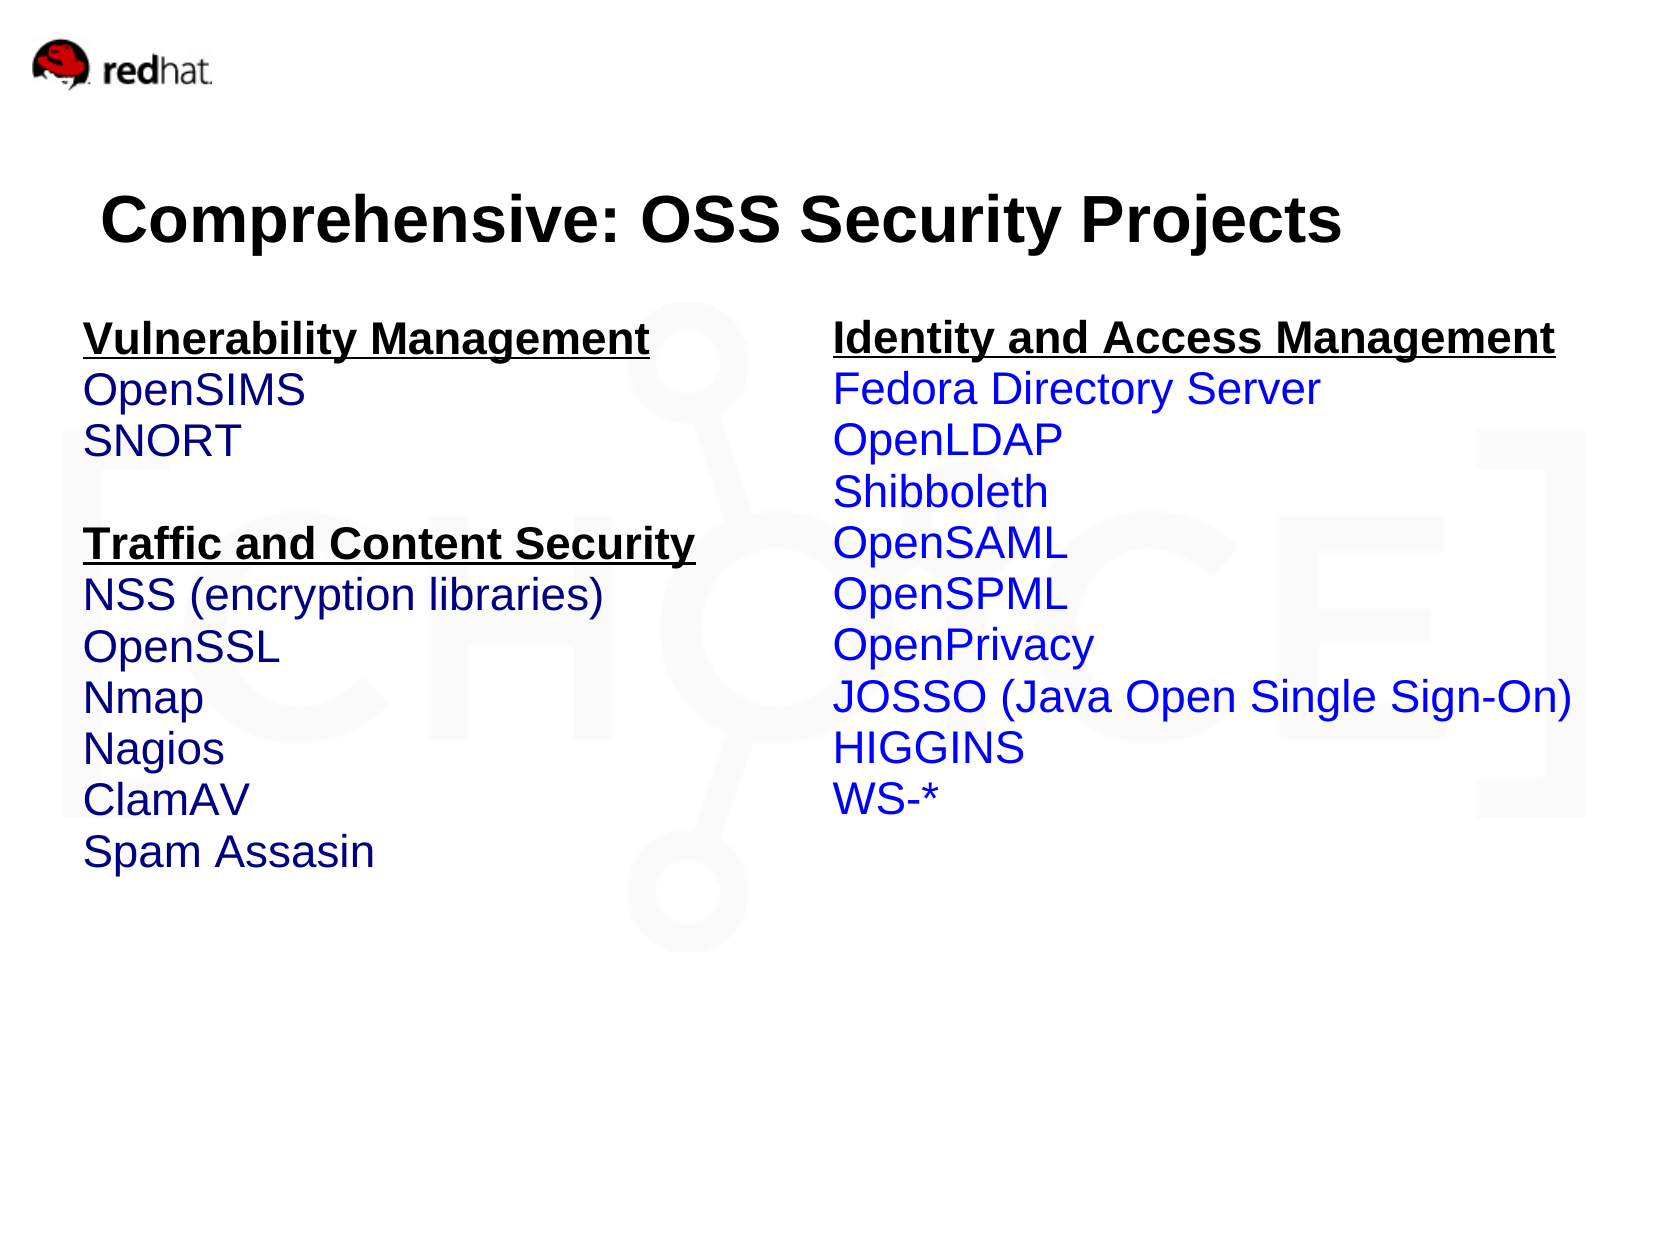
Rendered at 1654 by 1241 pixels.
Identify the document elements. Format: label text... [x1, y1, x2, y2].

text_box Identity and Access Management Fedora Directory Server OpenLDAP Shibboleth OpenSAML OpenSPML OpenPrivacy JOSSO (Java Open Single Sign-On) HIGGINS WS-* [832, 311, 1574, 1061]
picture [63, 302, 1585, 952]
title Comprehensive: OSS Security Projects [100, 141, 1506, 298]
picture [31, 37, 212, 98]
text_box Vulnerability Management OpenSIMS SNORT Traffic and Content Security NSS (encryption libraries) OpenSSL Nmap Nagios ClamAV Spam Assasin [82, 312, 814, 1201]
